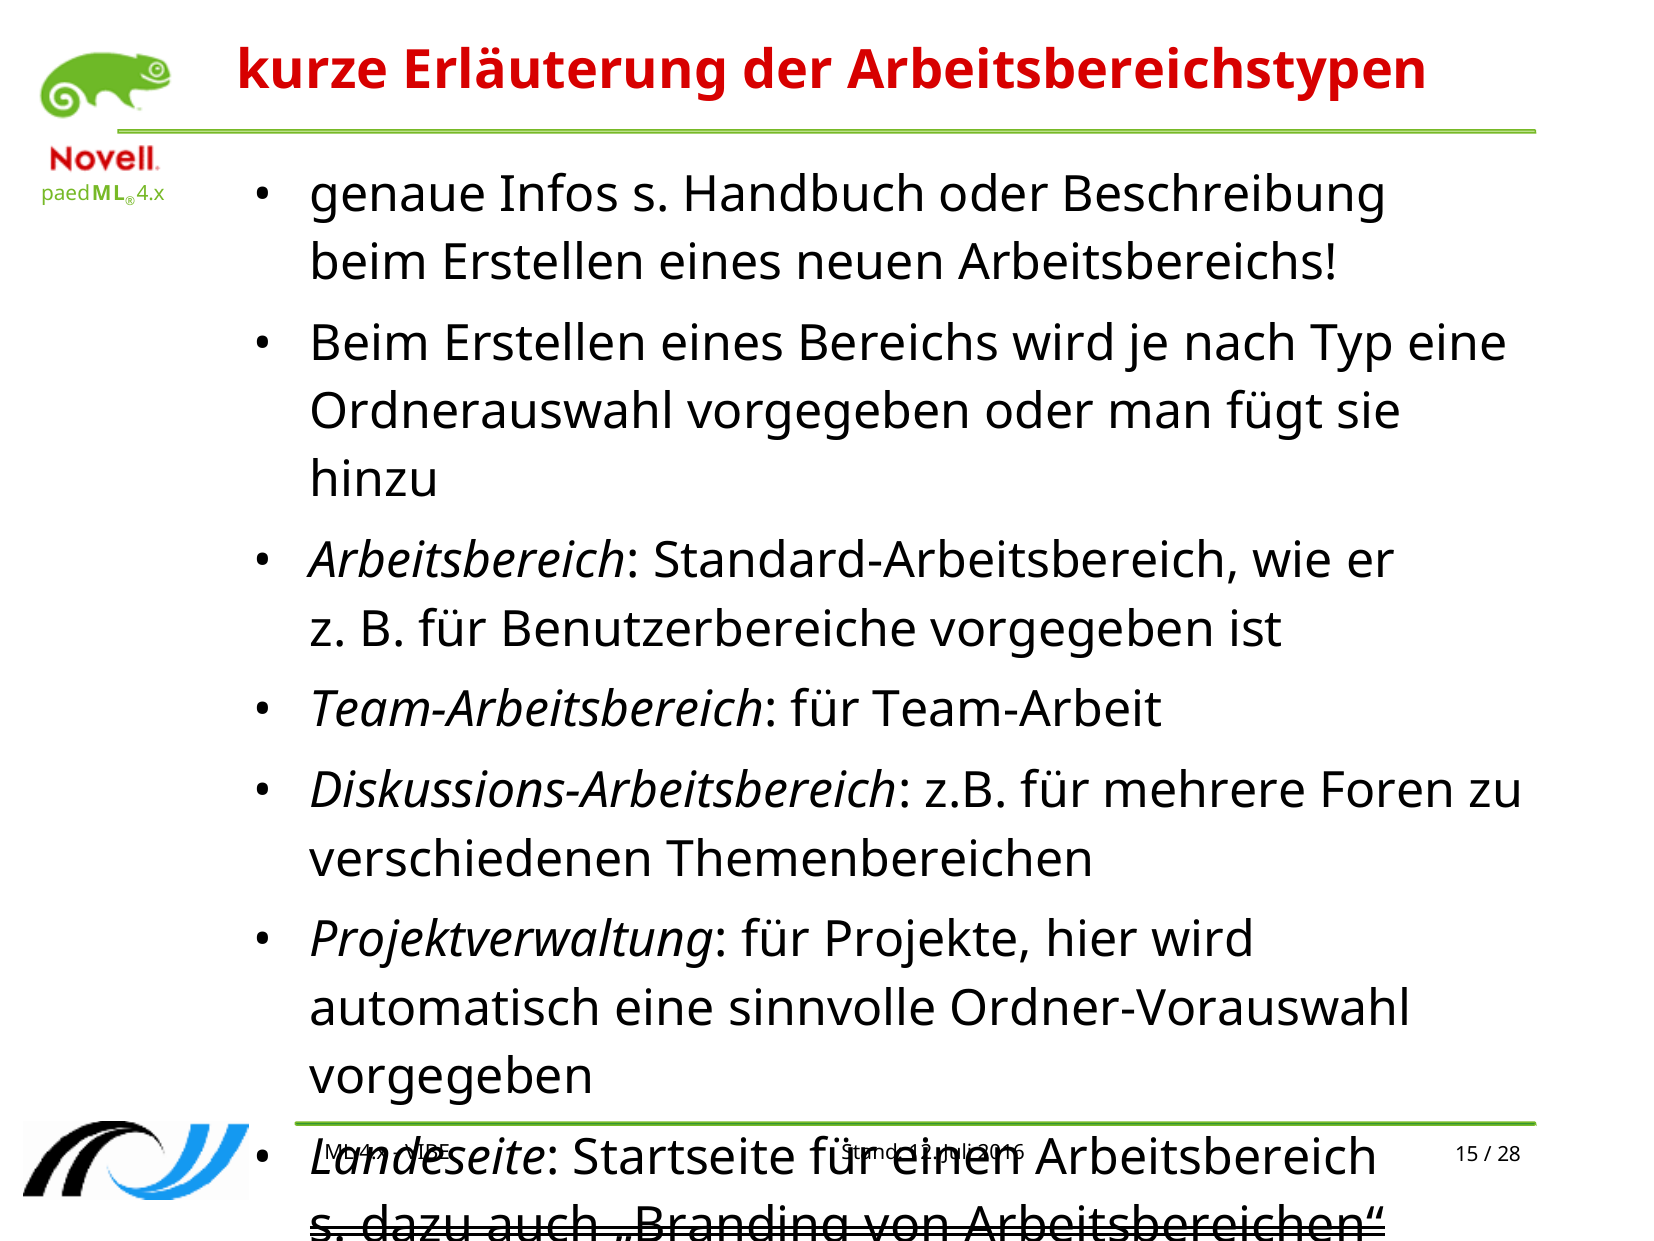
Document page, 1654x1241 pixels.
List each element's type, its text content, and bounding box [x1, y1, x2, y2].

picture [23, 1121, 249, 1200]
picture [26, 35, 184, 193]
title kurze Erläuterung der Arbeitsbereichstypen [236, 17, 1536, 119]
list genaue Infos s. Handbuch oder Beschreibung beim Erstellen eines neuen Arbeitsbereichs! Beim Erstellen eines Bereichs wird je nach Typ eine Ordnerauswahl vorgegeben oder man fügt sie hinzu Arbeitsbereich: Standard-Arbeitsbereich, wie er z. B. für Benutzerbereiche vorgegeben ist Team-Arbeitsbereich: für Team-Arbeit Diskussions-Arbeitsbereich: z.B. für mehrere Foren zu verschiedenen Themenbereichen Projektverwaltung: für Projekte, hier wird automatisch eine sinnvolle Ordner-Vorauswahl vorgegeben Landeseite: Startseite für einen Arbeitsbereich s. dazu auch „Branding von Arbeitsbereichen“ [253, 157, 1530, 1087]
